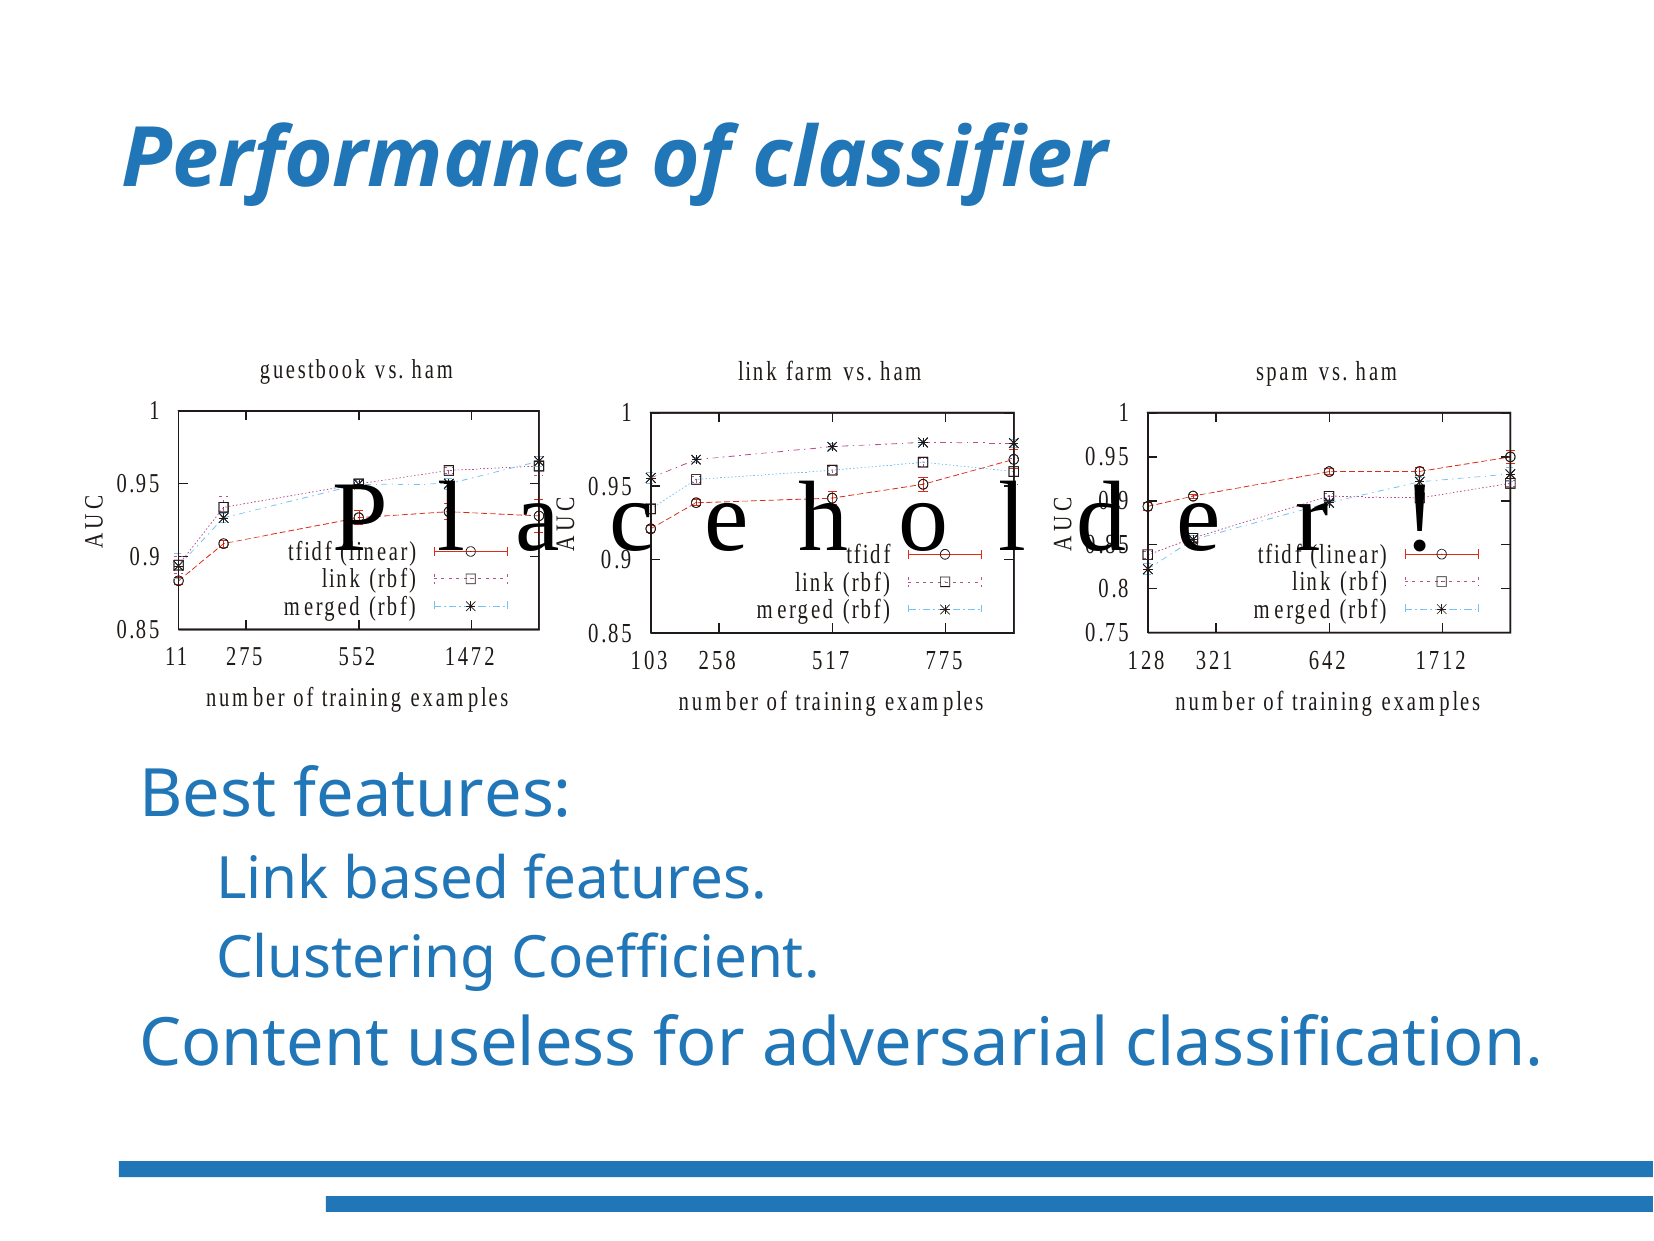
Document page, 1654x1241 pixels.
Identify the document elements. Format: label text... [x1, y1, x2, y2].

text_box P l a c e h o l d e r ! [332, 461, 1439, 573]
title Performance of classifier [121, 50, 1534, 258]
text_box [555, 573, 1021, 726]
text_box [1051, 344, 1518, 728]
list Best features: Link based features. Clustering Coefficient. Content useless for adversarial classification. [121, 745, 1561, 1146]
text_box [82, 340, 547, 723]
text_box [555, 344, 1021, 461]
